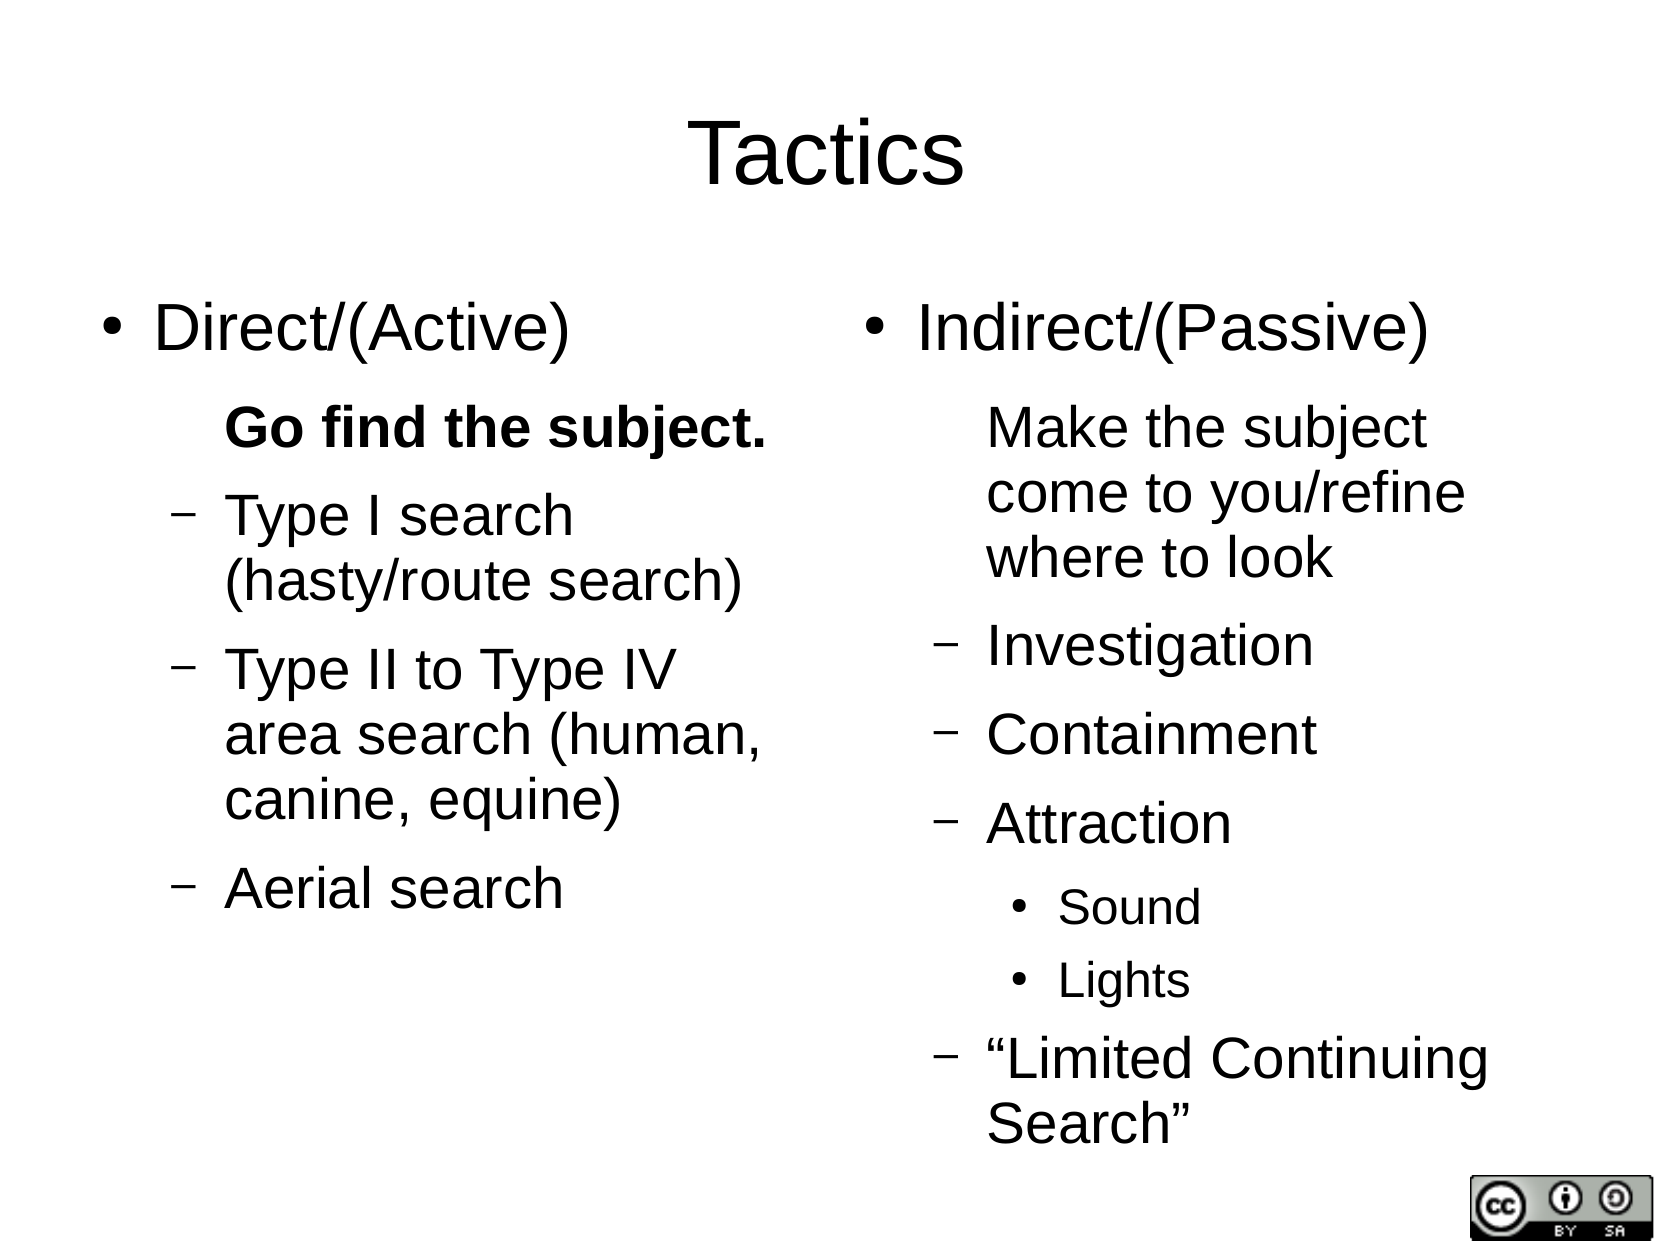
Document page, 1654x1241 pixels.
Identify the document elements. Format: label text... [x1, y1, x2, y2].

list Direct/(Active) Go find the subject. Type I search (hasty/route search) Type II to Type IV area search (human, canine, equine) Aerial search [82, 290, 809, 1175]
picture [1470, 1175, 1654, 1241]
title Tactics [82, 49, 1571, 257]
list Indirect/(Passive) Make the subject come to you/refine where to look Investigation Containment Attraction Sound Lights “Limited Continuing Search” [845, 290, 1572, 1199]
